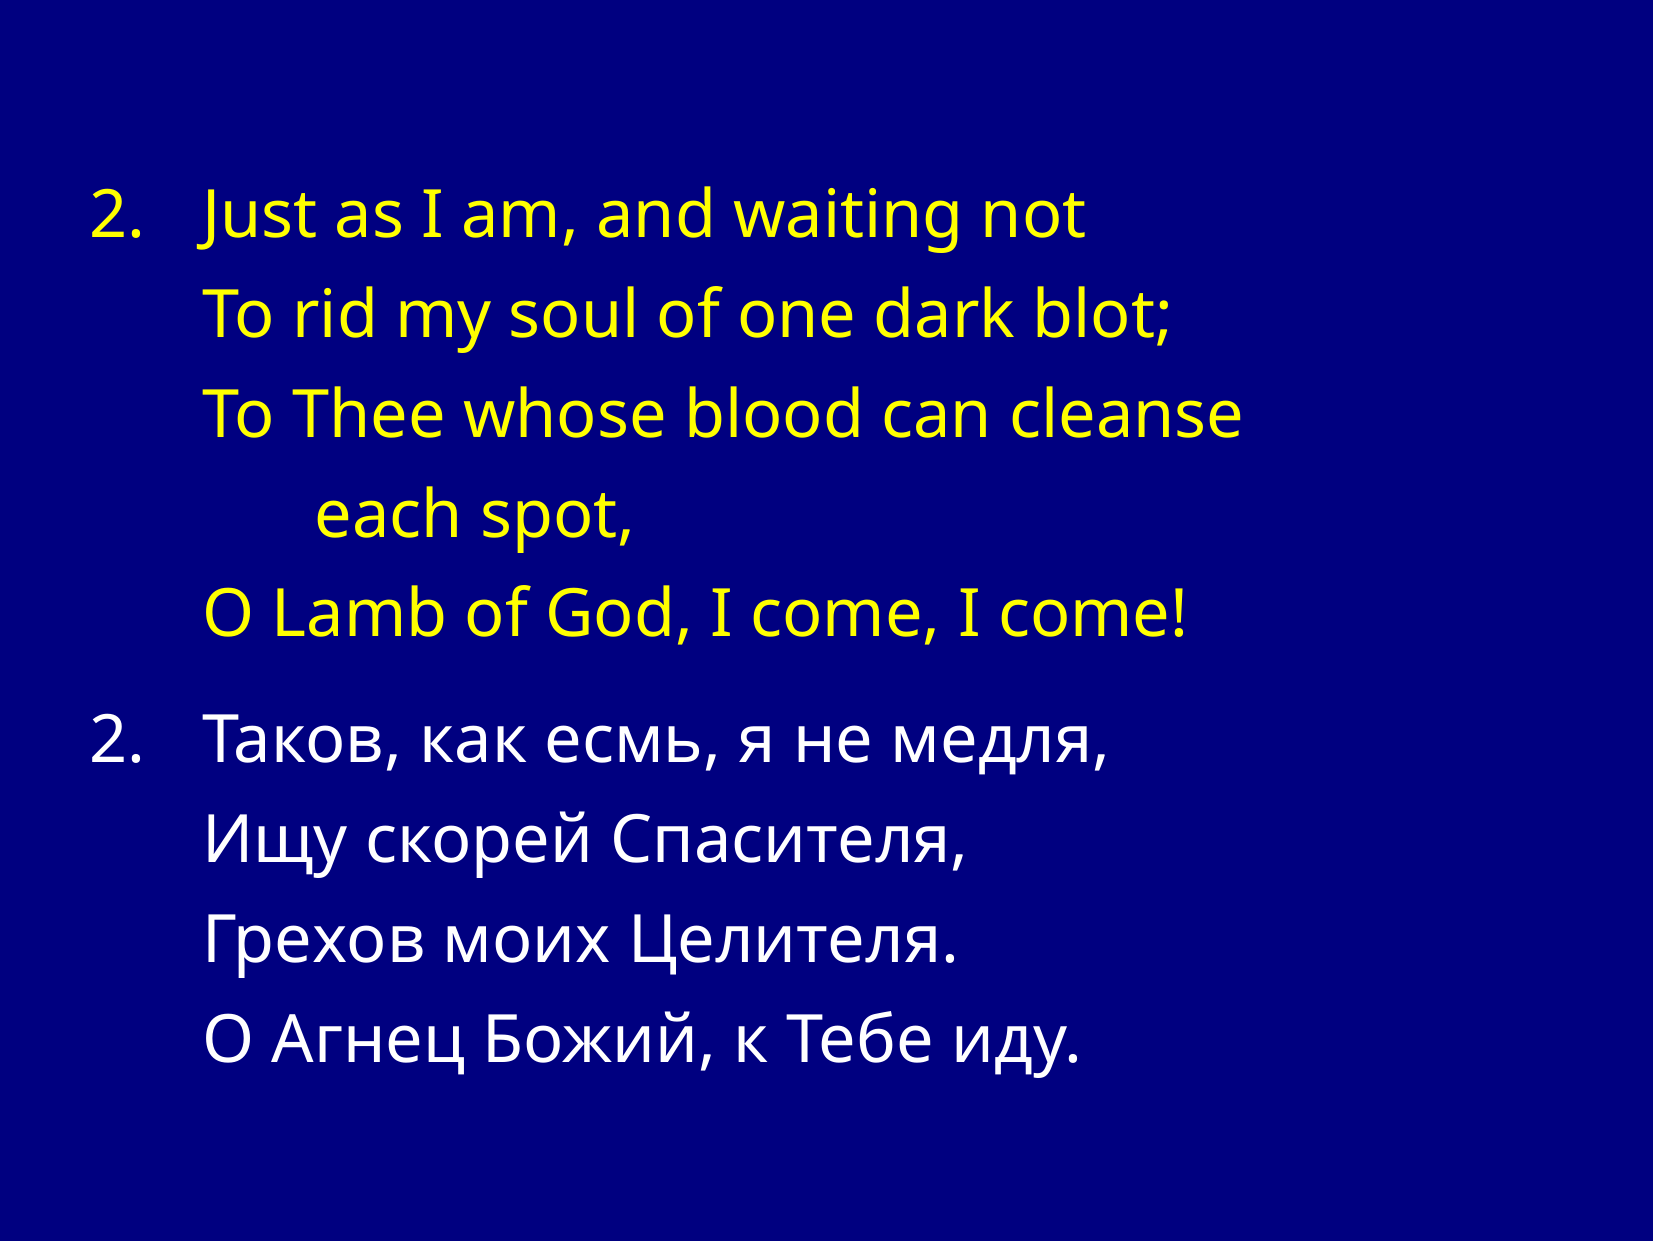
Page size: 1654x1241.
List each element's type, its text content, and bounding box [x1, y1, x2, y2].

text_box 2. Таков, как есмь, я не медля, Ищу скорей Спасителя, Грехов моих Целителя. О Агнец Божий, к Тебе иду. [75, 675, 1576, 1163]
text_box 2. Just as I am, and waiting not To rid my soul of one dark blot; To Thee whose blood can cleanse each spot, O Lamb of God, I come, I come! [75, 150, 1653, 638]
